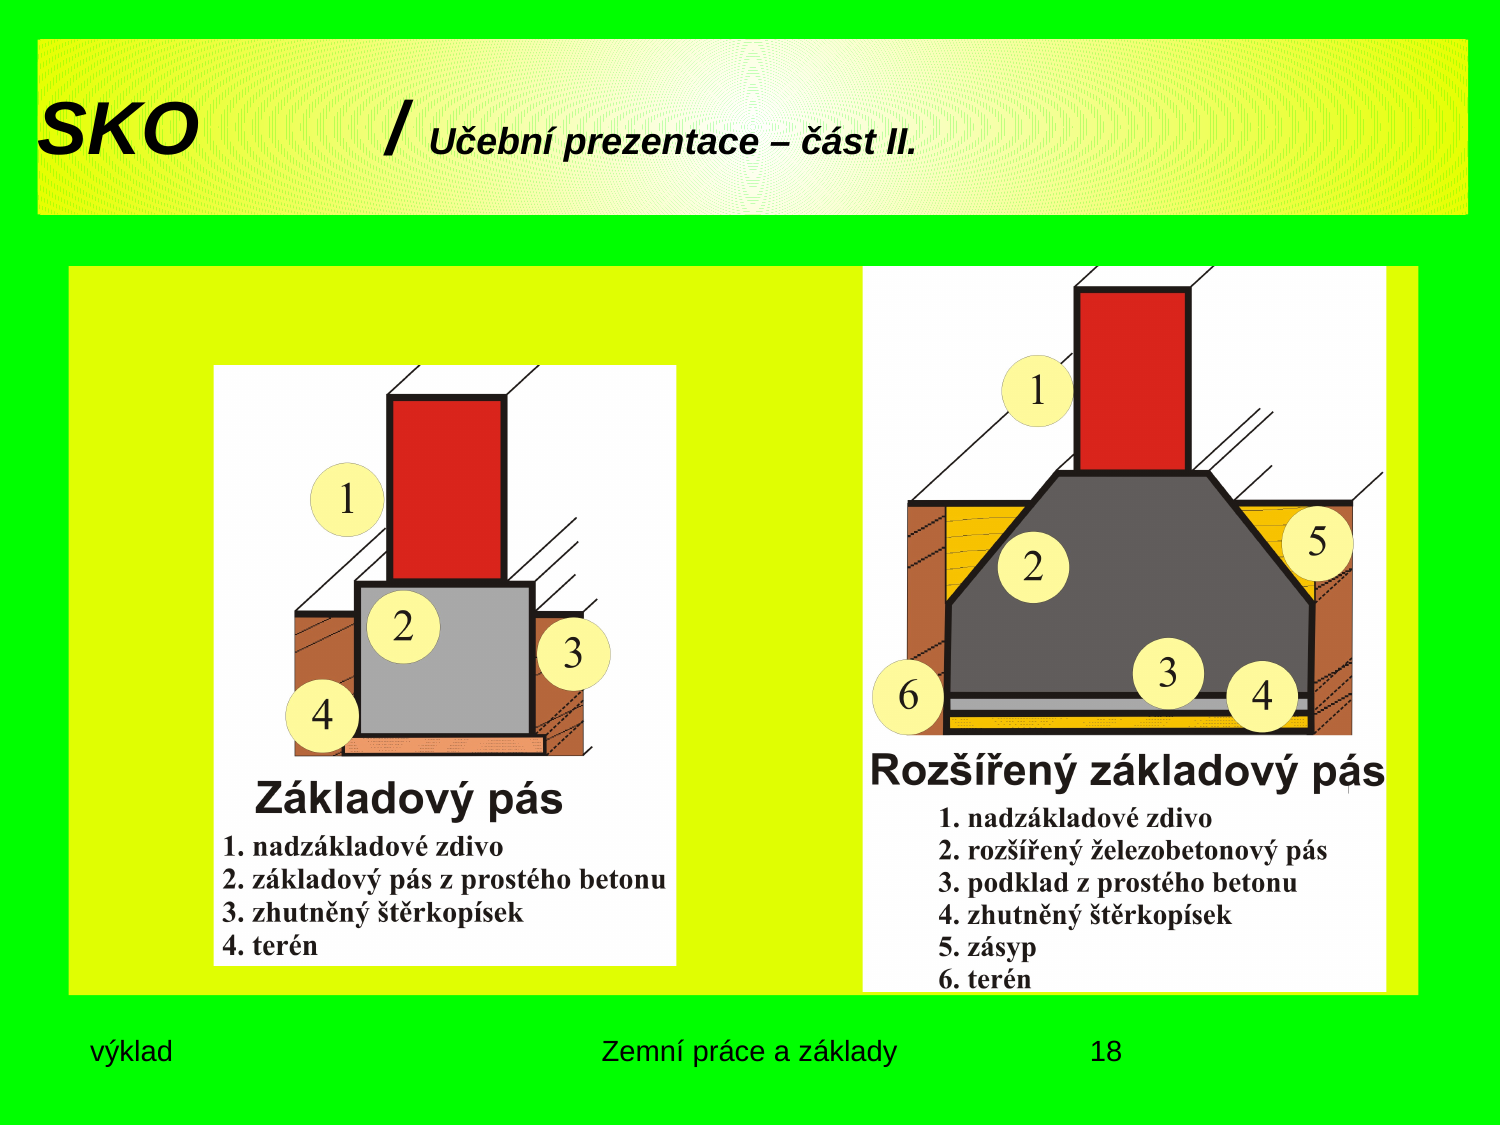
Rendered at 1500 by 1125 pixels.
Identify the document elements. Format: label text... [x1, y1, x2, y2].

picture [213, 365, 677, 966]
text_box výklad [75, 1024, 426, 1103]
picture [862, 266, 1387, 992]
text_box Zemní práce a základy [512, 1024, 988, 1103]
text_box SKO / Učební prezentace – část II. [38, 40, 1468, 214]
text_box [68, 266, 1419, 996]
text_box [1074, 1024, 1426, 1103]
